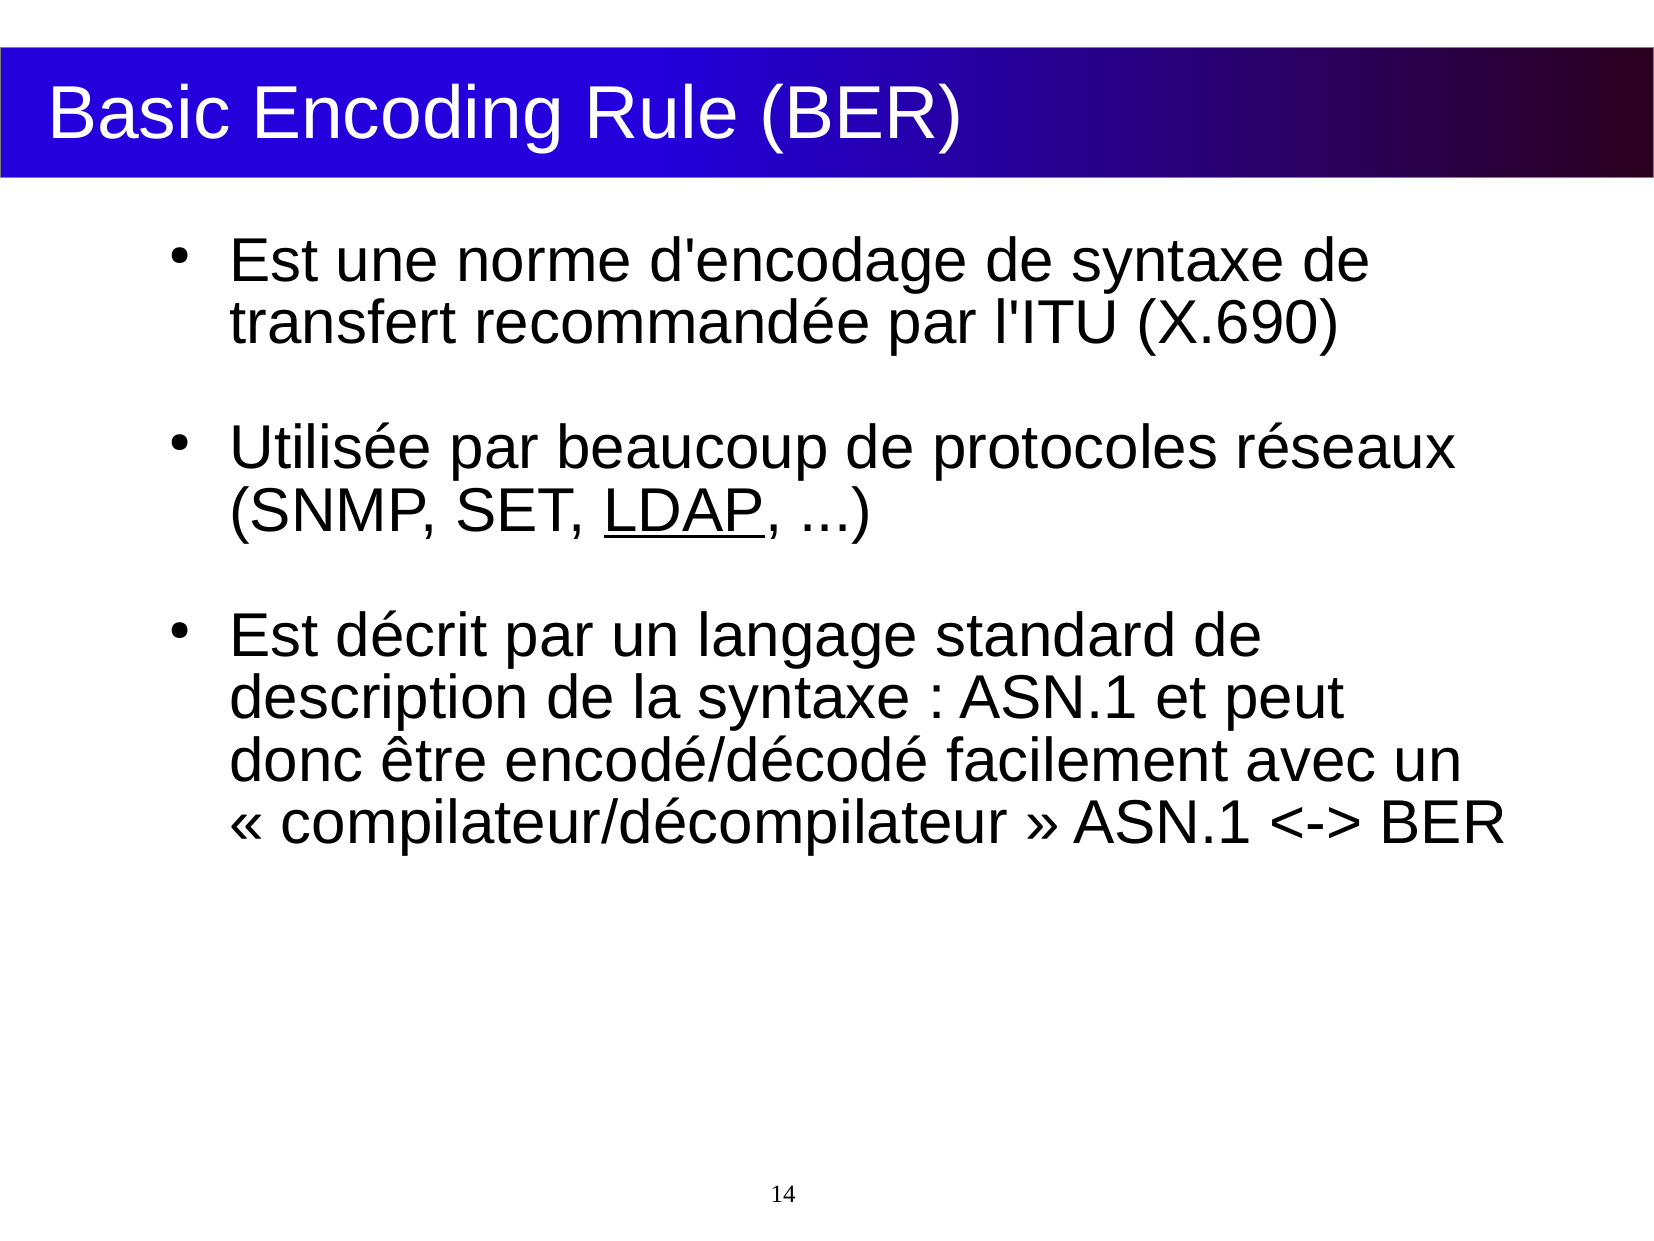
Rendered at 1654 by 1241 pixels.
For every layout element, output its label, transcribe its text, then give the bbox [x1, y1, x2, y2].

title Basic Encoding Rule (BER) [47, 6, 1477, 225]
list Est une norme d'encodage de syntaxe de transfert recommandée par l'ITU (X.690) Utilisée par beaucoup de protocoles réseaux (SNMP, SET, LDAP, ...) Est décrit par un langage standard de description de la syntaxe : ASN.1 et peut donc être encodé/décodé facilement avec un « compilateur/décompilateur » ASN.1 <-> BER [116, 231, 1528, 951]
